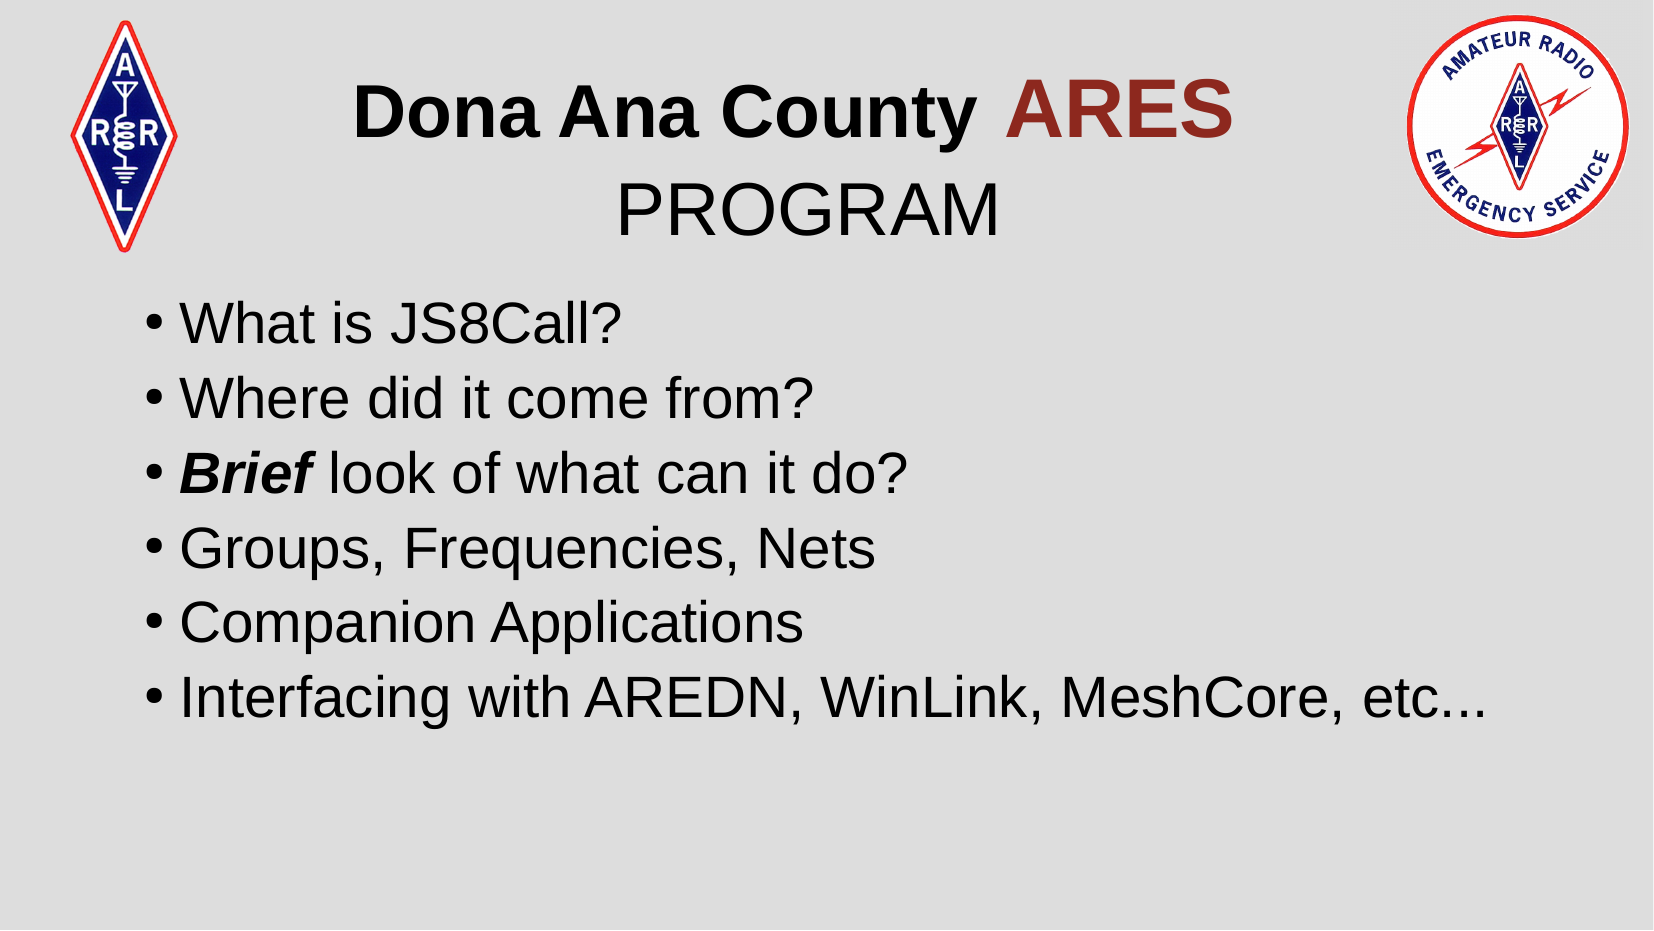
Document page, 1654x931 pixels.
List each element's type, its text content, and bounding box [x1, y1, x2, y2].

picture [38, 9, 209, 265]
picture [1390, 0, 1643, 250]
title Dona Ana County ARES [209, 21, 1390, 190]
subtitle What is JS8Call? Where did it come from? Brief look of what can it do? Groups, Frequencies, Nets Companion Applications Interfacing with AREDN, WinLink, MeshCore, etc... [144, 281, 1585, 883]
text_box PROGRAM [600, 160, 1018, 260]
